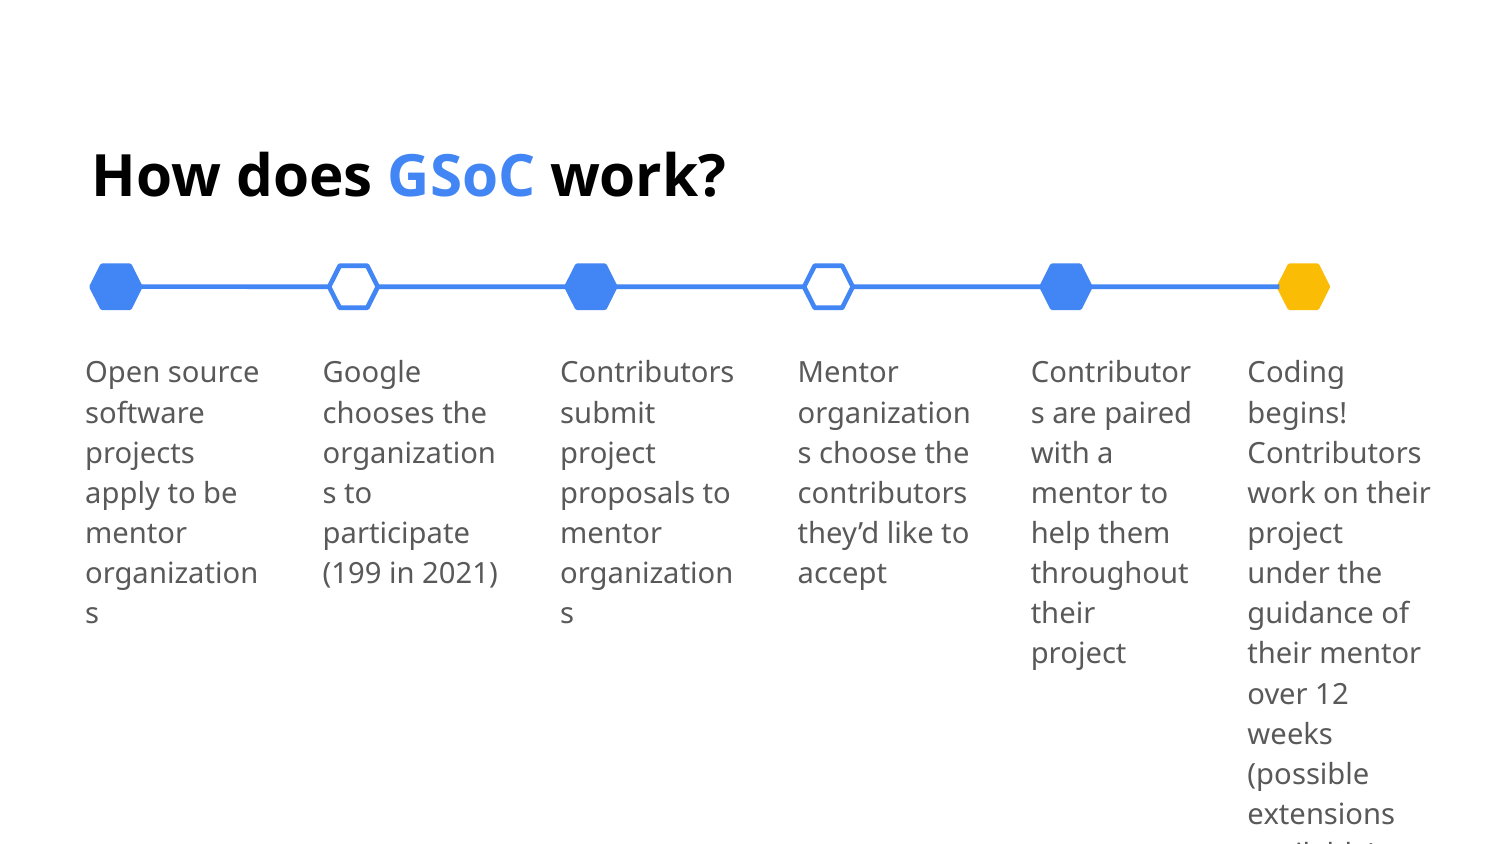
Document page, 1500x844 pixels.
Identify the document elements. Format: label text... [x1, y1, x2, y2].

text_box Contributors submit project proposals to mentor organizations [545, 333, 760, 645]
text_box [804, 265, 853, 308]
text_box [1043, 265, 1089, 284]
text_box [91, 265, 140, 308]
text_box Open source software projects apply to be mentor organizations [70, 333, 280, 645]
text_box [568, 290, 614, 308]
text_box [1280, 265, 1328, 308]
text_box [329, 265, 378, 308]
text_box Coding begins! Contributors work on their project under the guidance of their mentor over 12 weeks (possible extensions available) [1232, 333, 1447, 844]
text_box Mentor organizations choose the contributors they’d like to accept [782, 333, 993, 605]
text_box Google chooses the organizations to participate (199 in 2021) [307, 333, 518, 605]
text_box [567, 265, 614, 284]
text_box [1043, 290, 1089, 308]
text_box Contributors are paired with a mentor to help them throughout their project [1015, 333, 1209, 685]
text_box How does GSoC work? [76, 123, 1282, 224]
